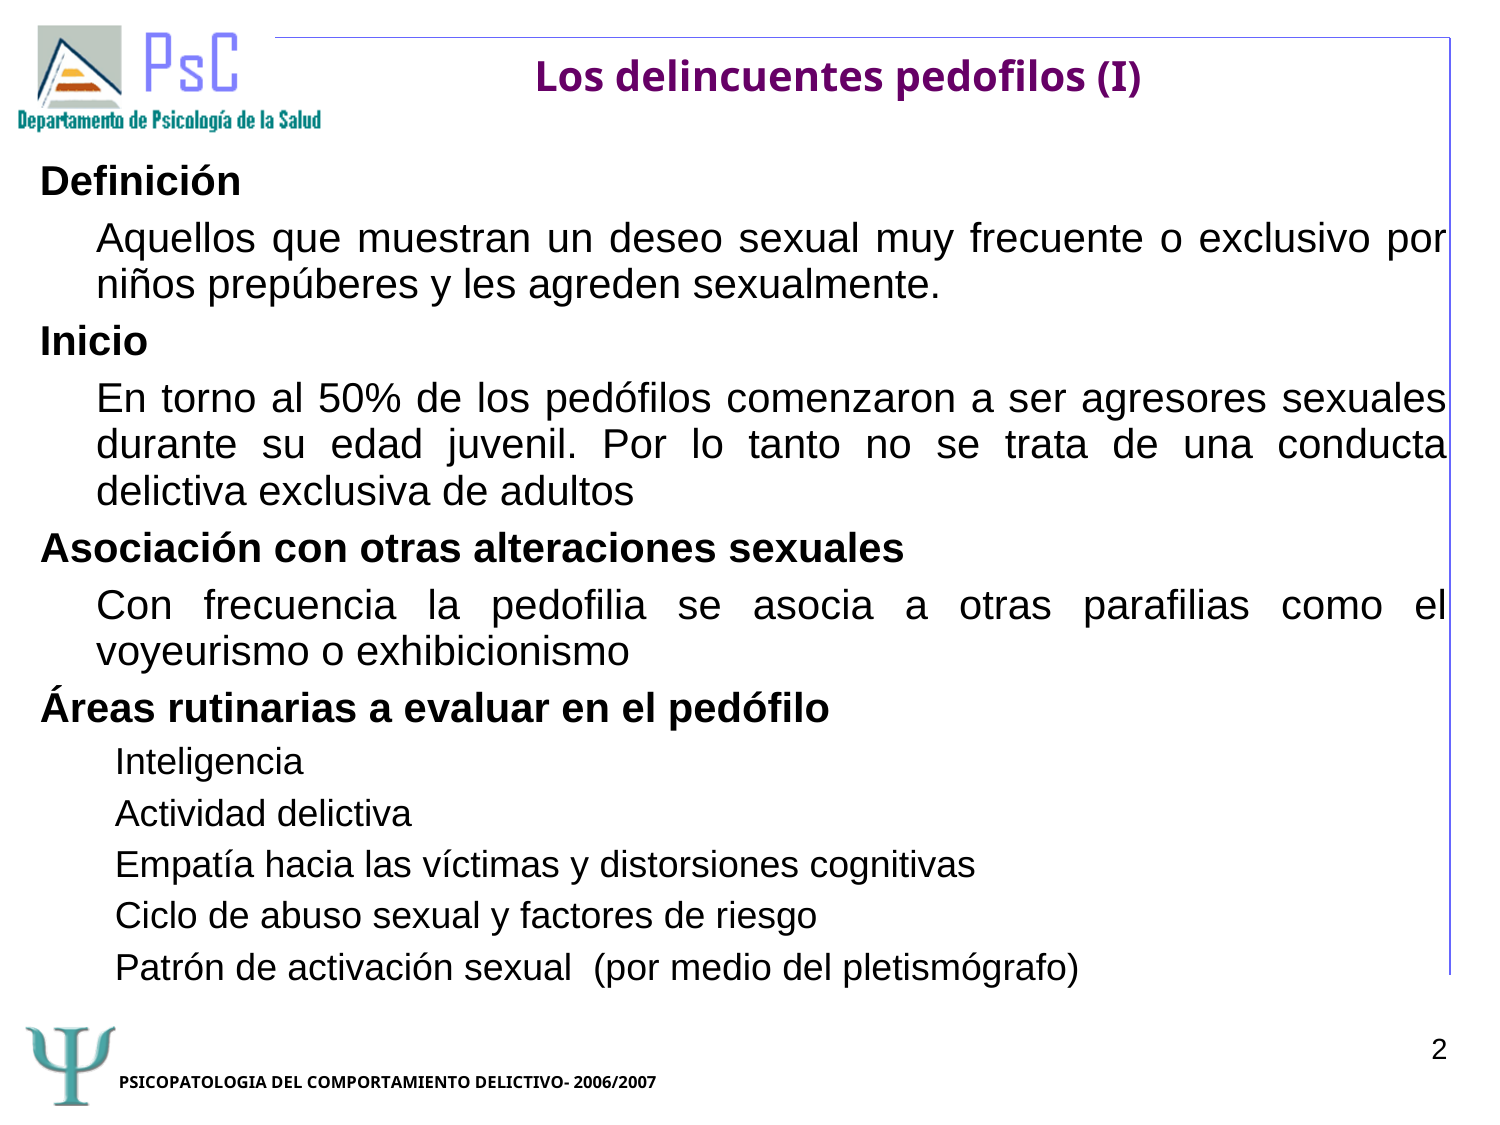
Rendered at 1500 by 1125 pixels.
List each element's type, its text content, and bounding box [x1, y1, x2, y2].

title Los delincuentes pedofilos (I) [349, 24, 1338, 126]
subtitle Definición Aquellos que muestran un deseo sexual muy frecuente o exclusivo por niños prepúberes y les agreden sexualmente. Inicio En torno al 50% de los pedófilos comenzaron a ser agresores sexuales durante su edad juvenil. Por lo tanto no se trata de una conducta delictiva exclusiva de adultos Asociación con otras alteraciones sexuales Con frecuencia la pedofilia se asocia a otras parafilias como el voyeurismo o exhibicionismo Áreas rutinarias a evaluar en el pedófilo Inteligencia Actividad delictiva Empatía hacia las víctimas y distorsiones cognitivas Ciclo de abuso sexual y factores de riesgo Patrón de activación sexual (por medio del pletismógrafo) [24, 149, 1463, 1125]
picture [0, 0, 330, 138]
